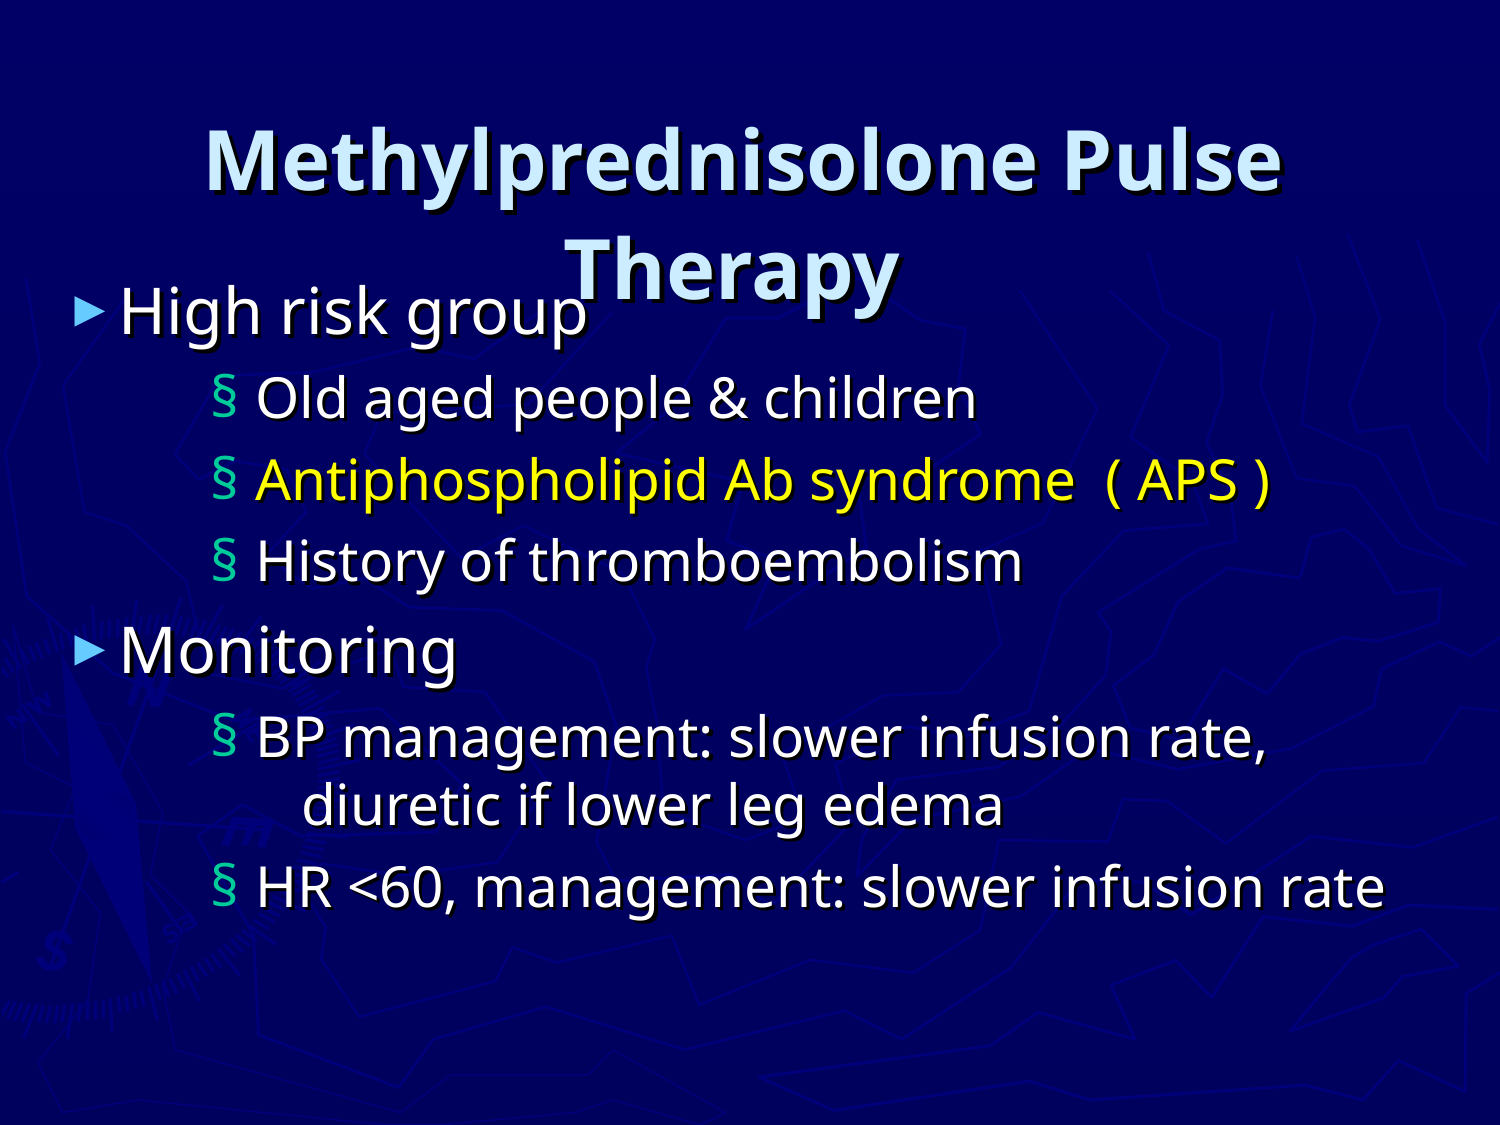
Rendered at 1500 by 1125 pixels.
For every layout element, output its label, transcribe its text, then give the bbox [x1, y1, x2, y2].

list High risk group Old aged people & children Antiphospholipid Ab syndrome ( APS ) History of thromboembolism Monitoring BP management: slower infusion rate, diuretic if lower leg edema HR <60, management: slower infusion rate [49, 262, 1451, 1001]
title Methylprednisolone Pulse Therapy [87, 99, 1401, 262]
